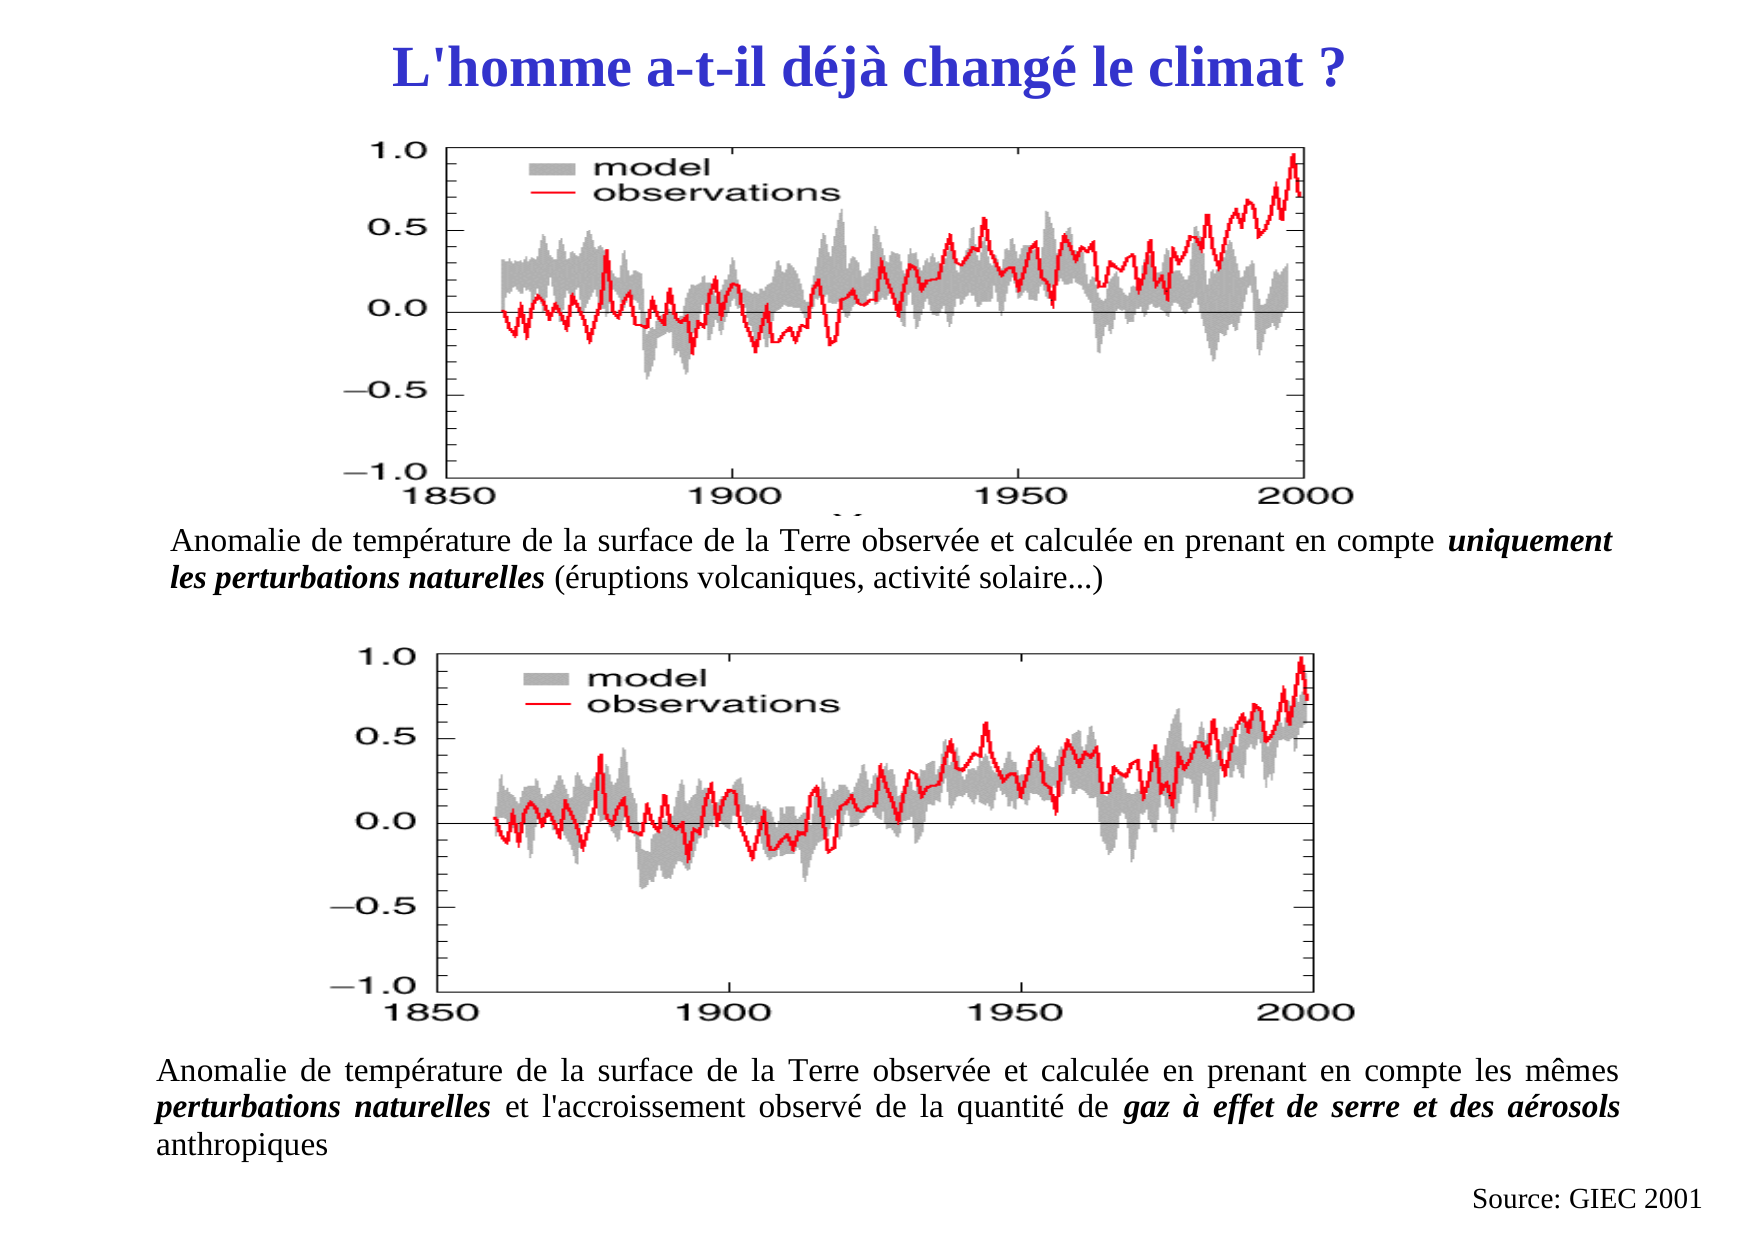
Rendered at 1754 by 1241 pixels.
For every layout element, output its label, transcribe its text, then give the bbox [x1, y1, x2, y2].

picture [329, 135, 1361, 514]
text_box L'homme a-t-il déjà changé le climat ? [142, 26, 1599, 108]
picture [321, 644, 1370, 1032]
text_box Anomalie de température de la surface de la Terre observée et calculée en prenant en compte uniquement les perturbations naturelles (éruptions volcaniques, activité solaire...) [155, 514, 1628, 604]
text_box Anomalie de température de la surface de la Terre observée et calculée en prenant en compte les mêmes perturbations naturelles et l'accroissement observé de la quantité de gaz à effet de serre et des aérosols anthropiques [141, 1043, 1637, 1171]
text_box Source: GIEC 2001 [1219, 1174, 1719, 1223]
